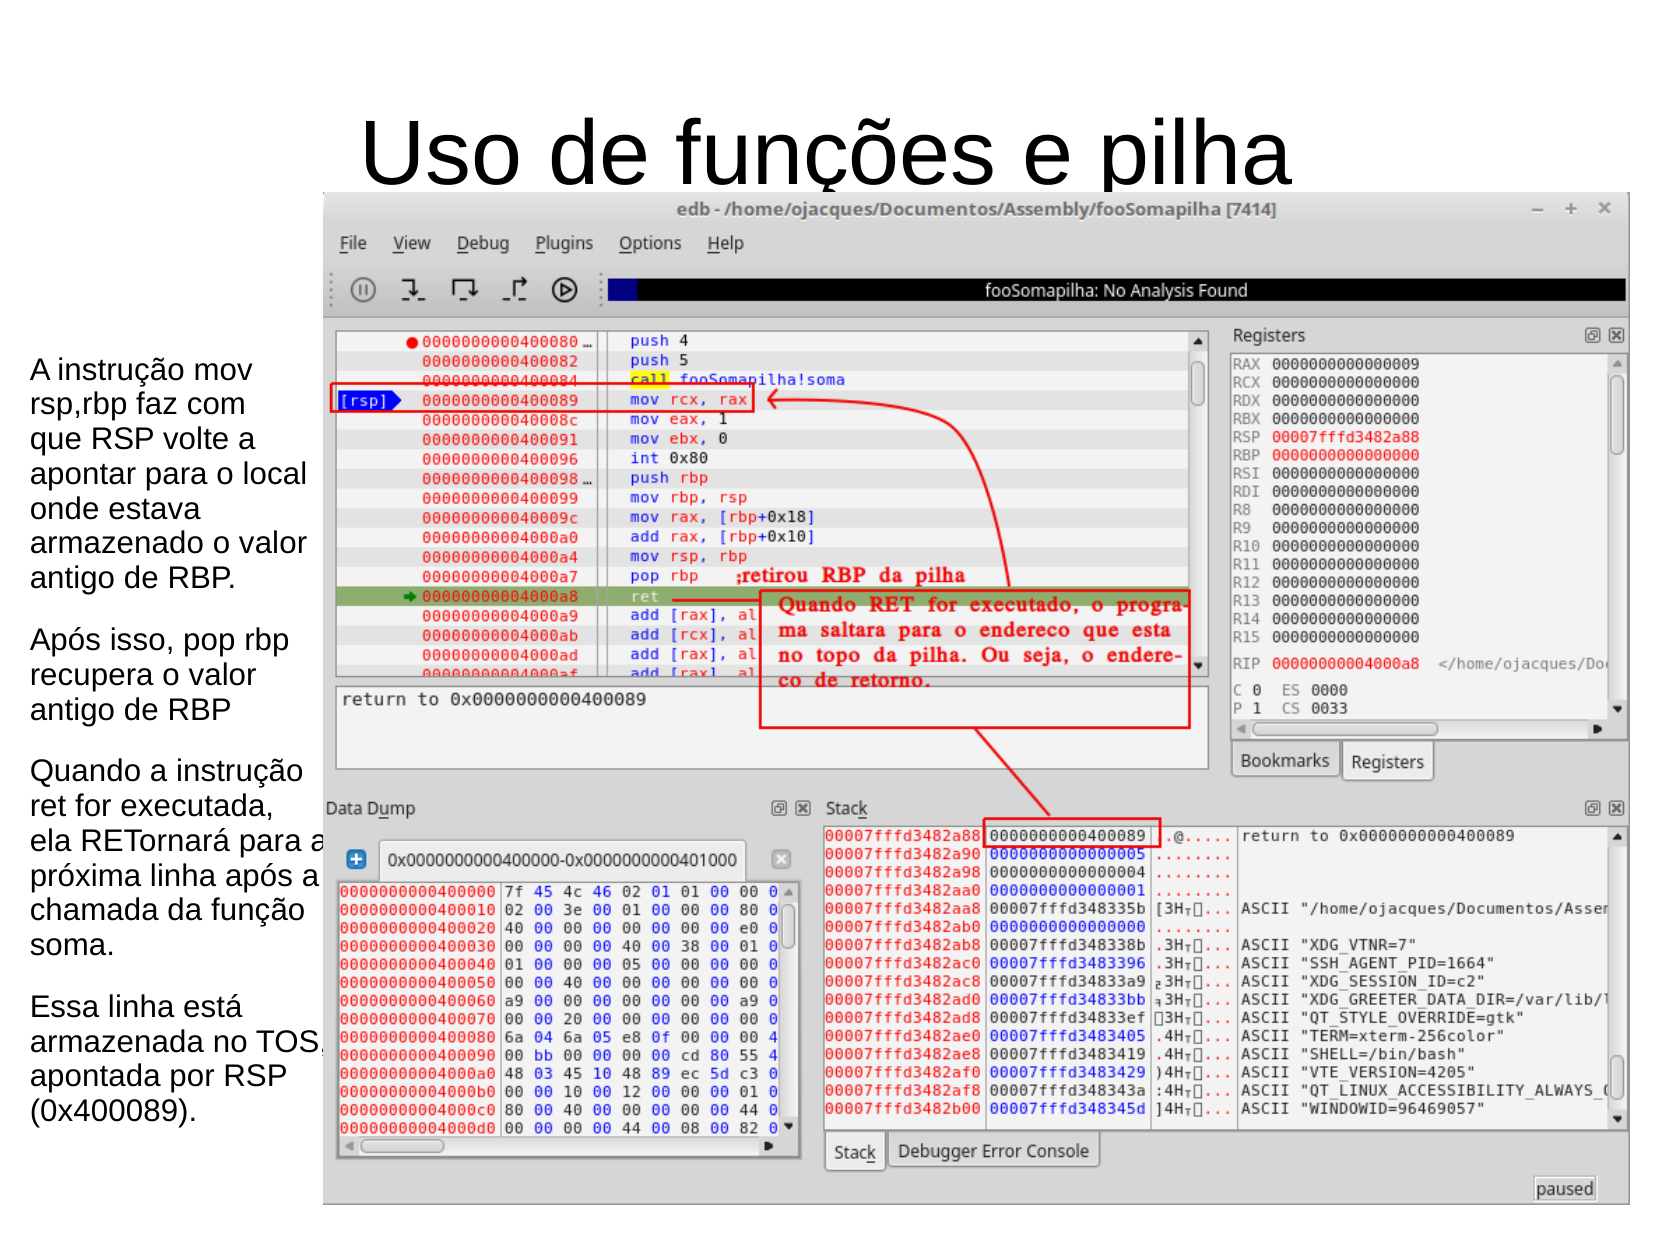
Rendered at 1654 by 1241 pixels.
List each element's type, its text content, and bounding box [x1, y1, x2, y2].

title Uso de funções e pilha [82, 49, 1571, 257]
list A instrução mov rsp,rbp faz com que RSP volte a apontar para o local onde estava armazenado o valor antigo de RBP. Após isso, pop rbp recupera o valor antigo de RBP Quando a instrução ret for executada, ela RETornará para a próxima linha após a chamada da função soma. Essa linha está armazenada no TOS, apontada por RSP (0x400089). [0, 290, 323, 1146]
picture [323, 192, 1630, 1205]
